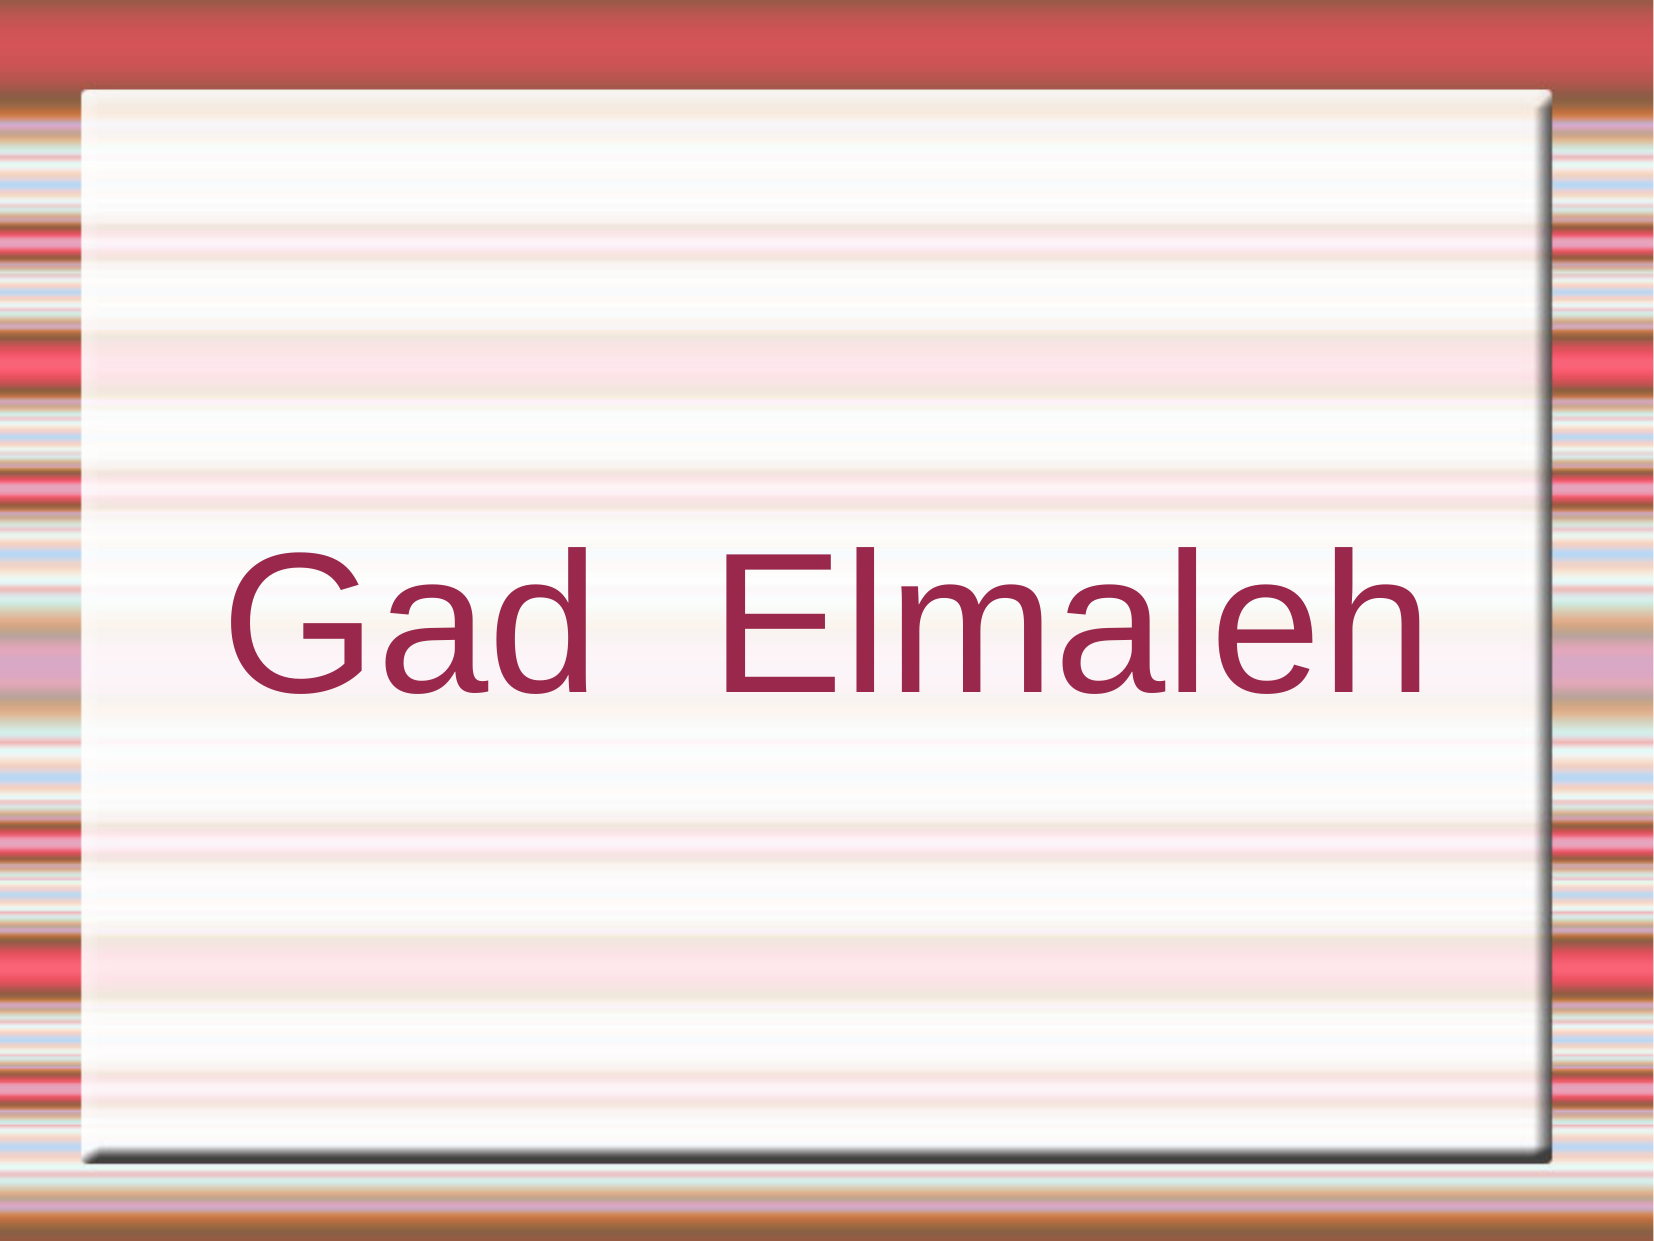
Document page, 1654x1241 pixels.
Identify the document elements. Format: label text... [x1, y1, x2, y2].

subtitle Gad Elmaleh [121, 114, 1534, 1132]
picture [0, 0, 1654, 1241]
